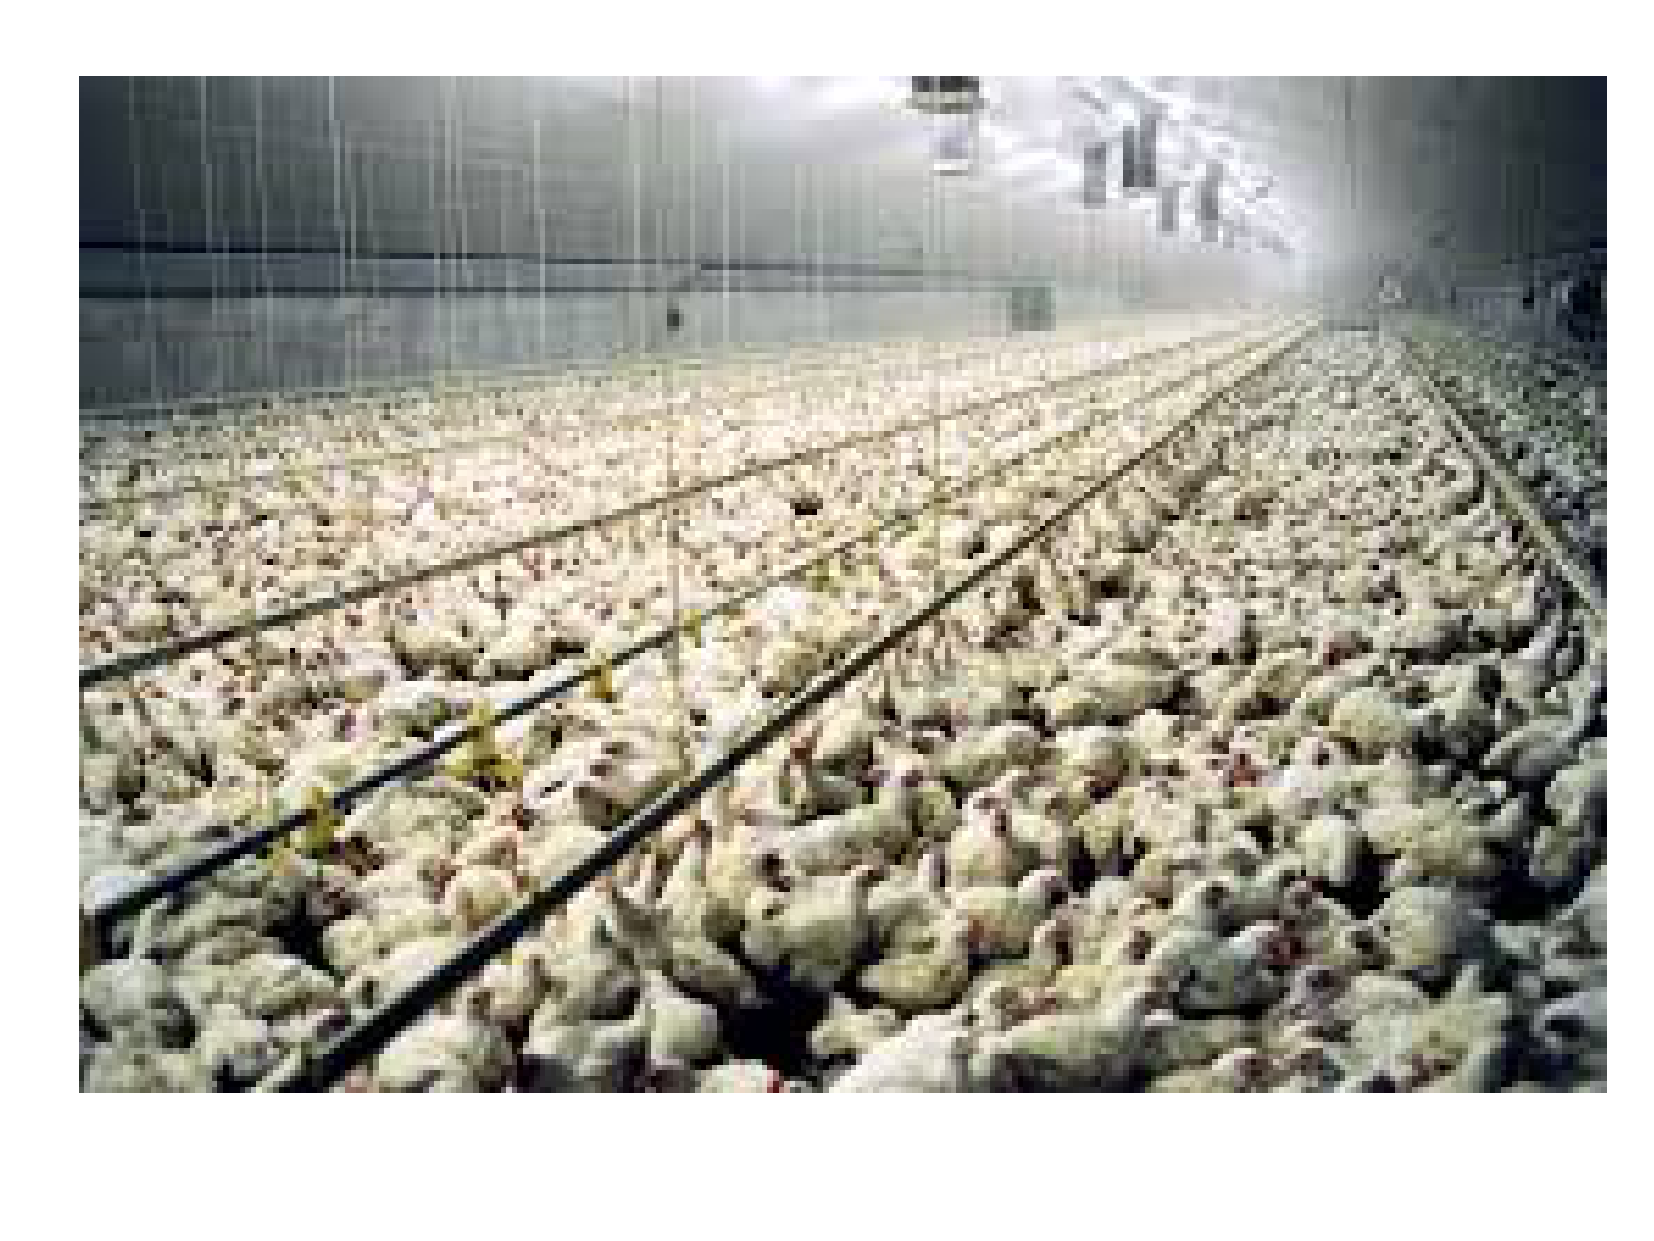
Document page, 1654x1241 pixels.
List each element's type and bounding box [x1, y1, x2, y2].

picture [79, 76, 1607, 1093]
